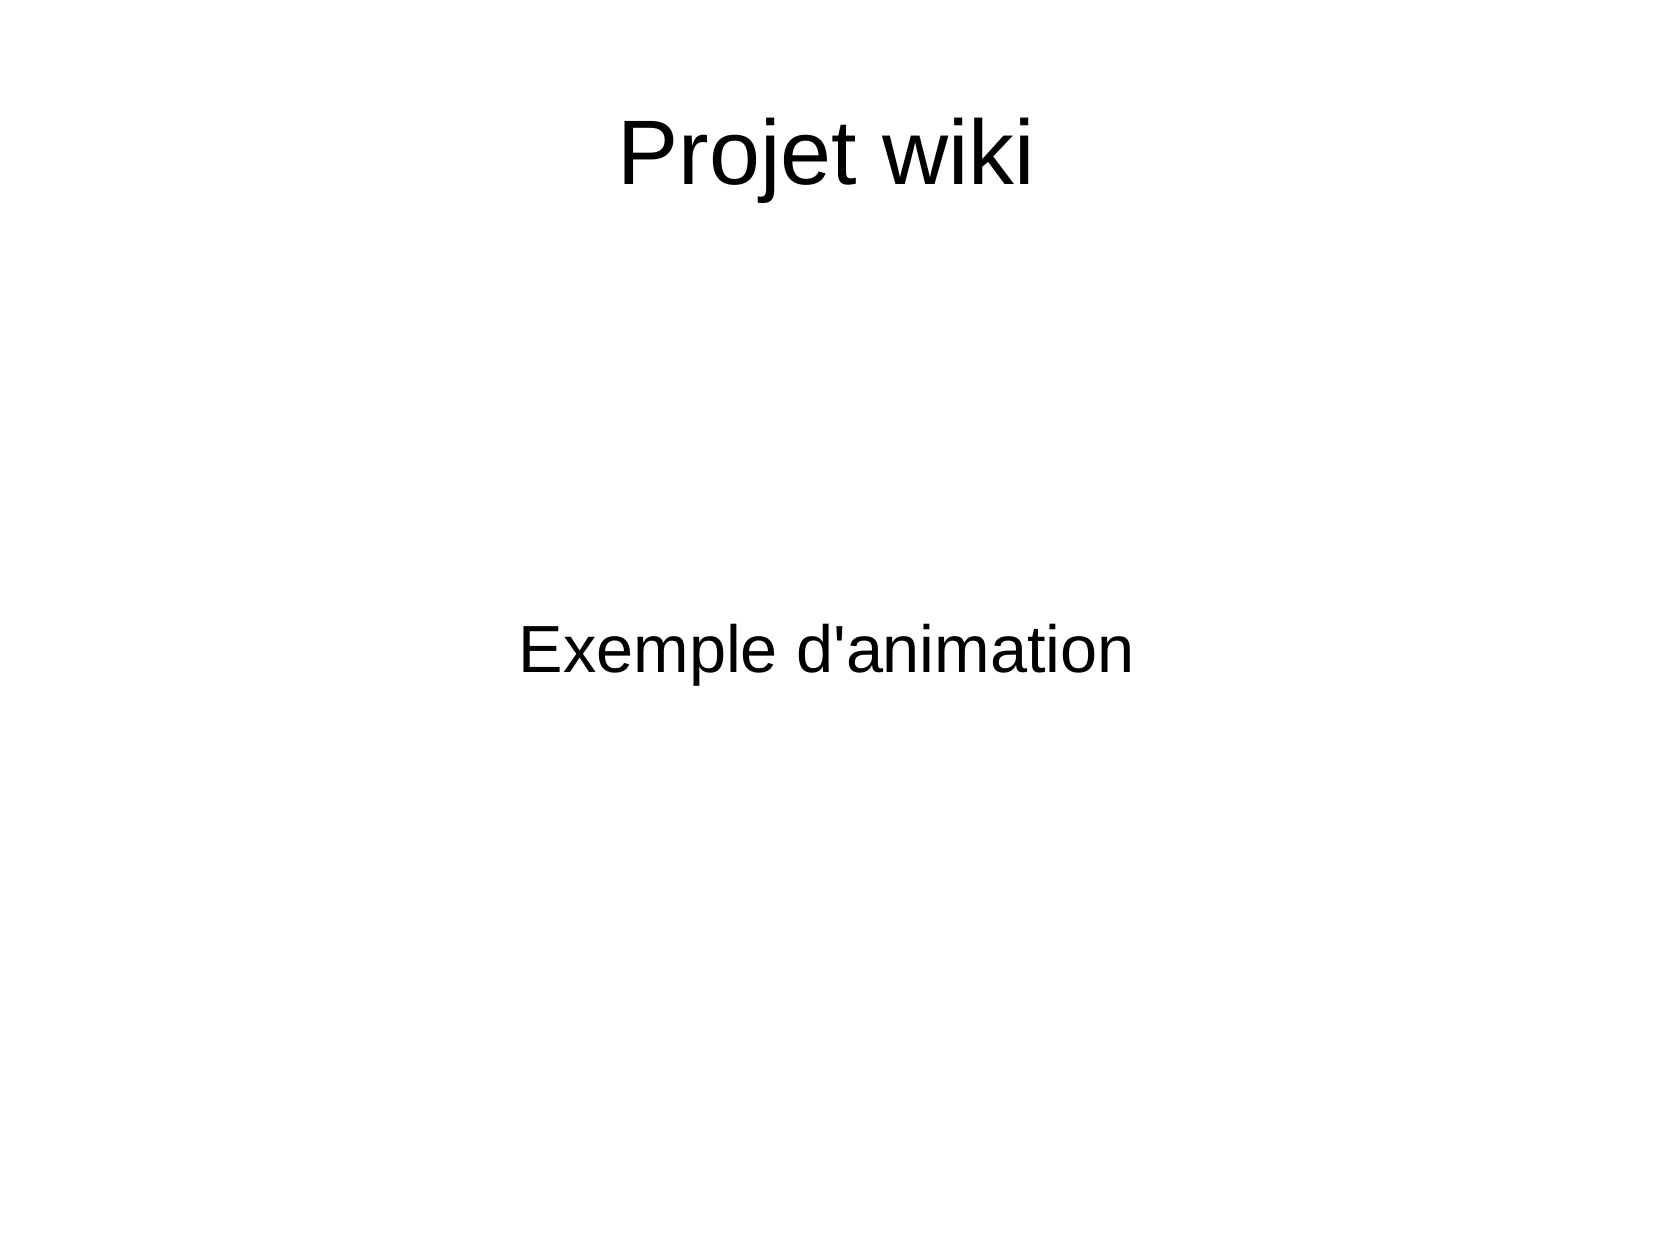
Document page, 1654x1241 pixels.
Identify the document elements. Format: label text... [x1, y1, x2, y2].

title Projet wiki [82, 49, 1571, 257]
subtitle Exemple d'animation [82, 290, 1571, 1010]
